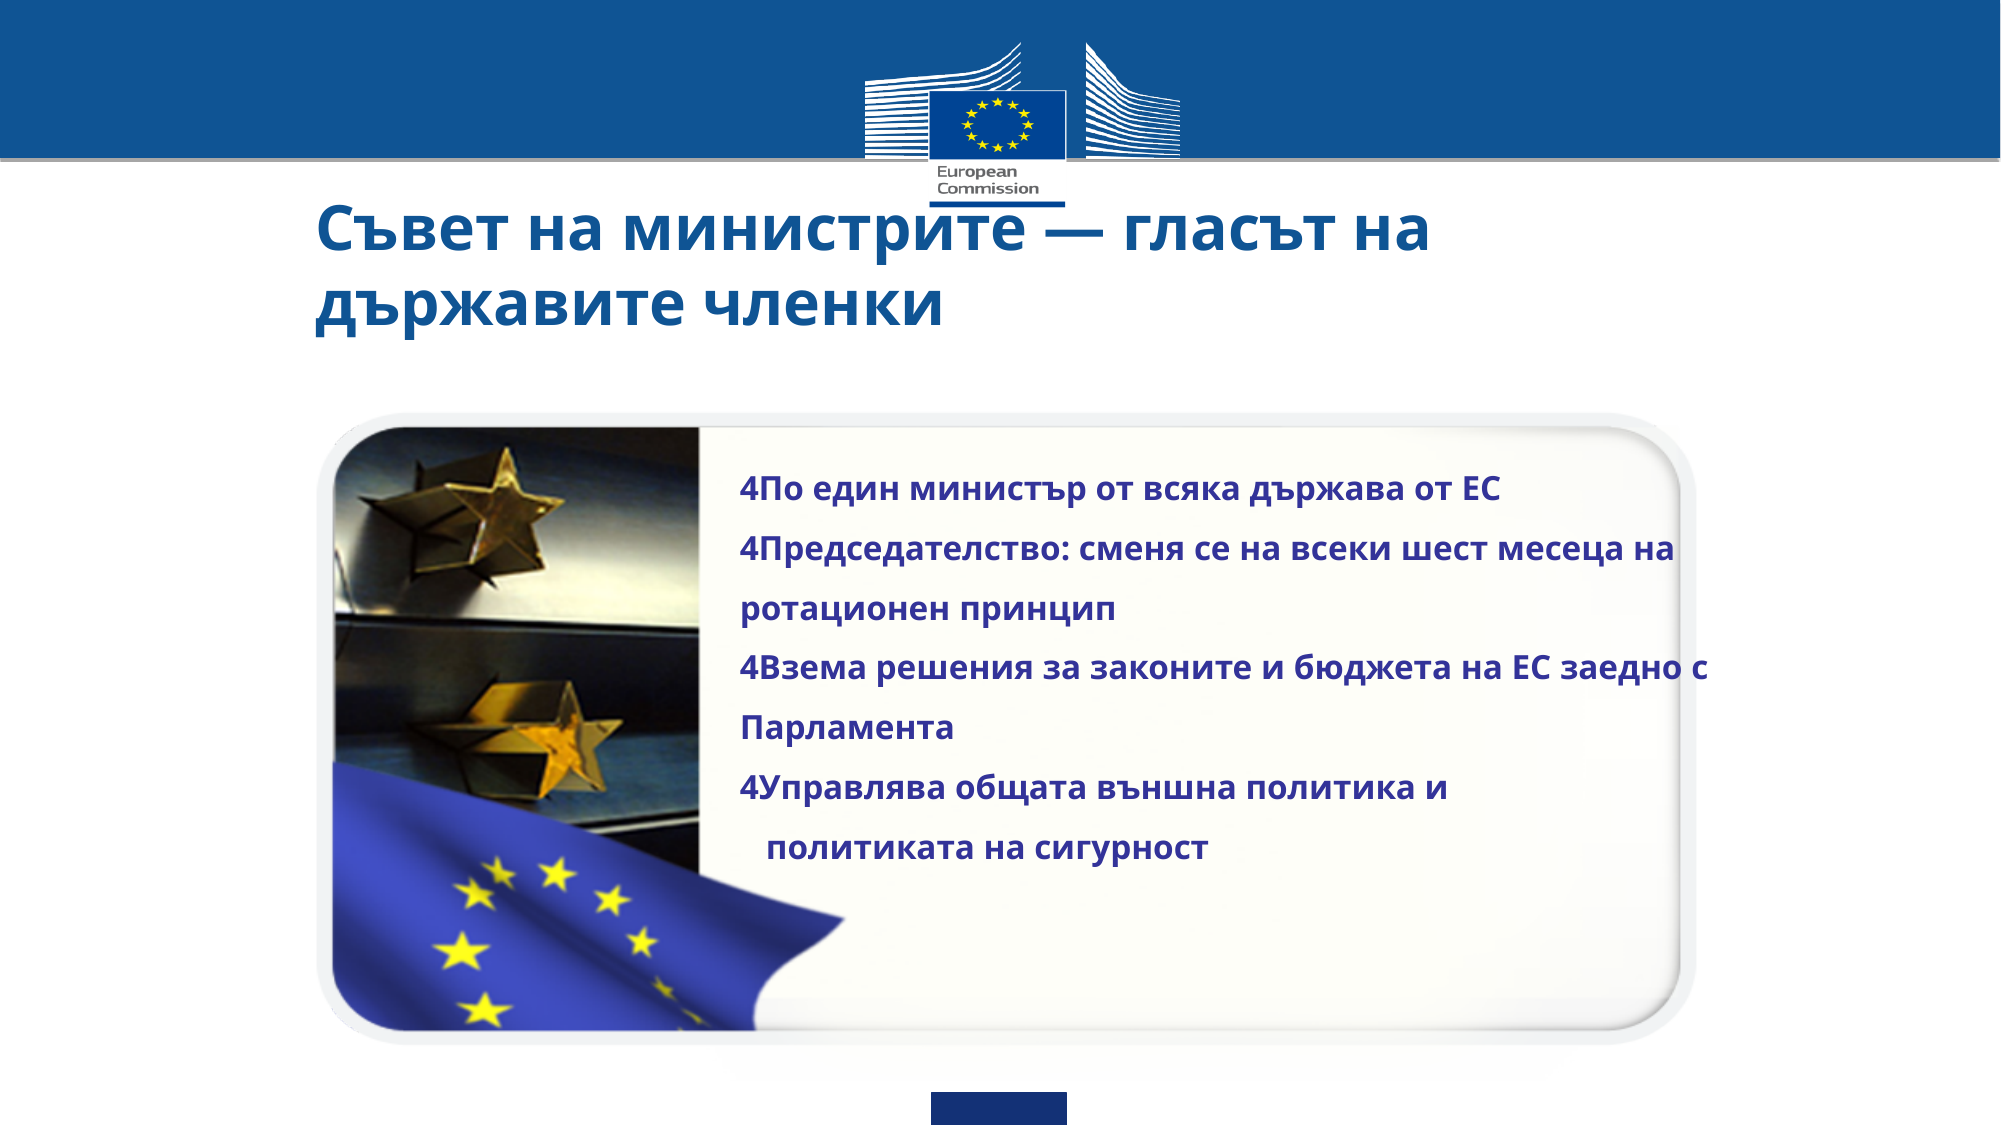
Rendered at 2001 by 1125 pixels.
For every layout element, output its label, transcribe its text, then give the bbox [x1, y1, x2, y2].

text_box Съвет на министрите — гласът на държавите членки [300, 180, 1709, 334]
text_box 4По един министър от всяка държава от ЕС 4Председателство: сменя се на всеки шест месеца на ротационен принцип 4Взема решения за законите и бюджета на ЕС заедно с Парламента 4Управлява общата външна политика и политиката на сигурност [725, 296, 1732, 1017]
picture [288, 383, 1732, 1081]
